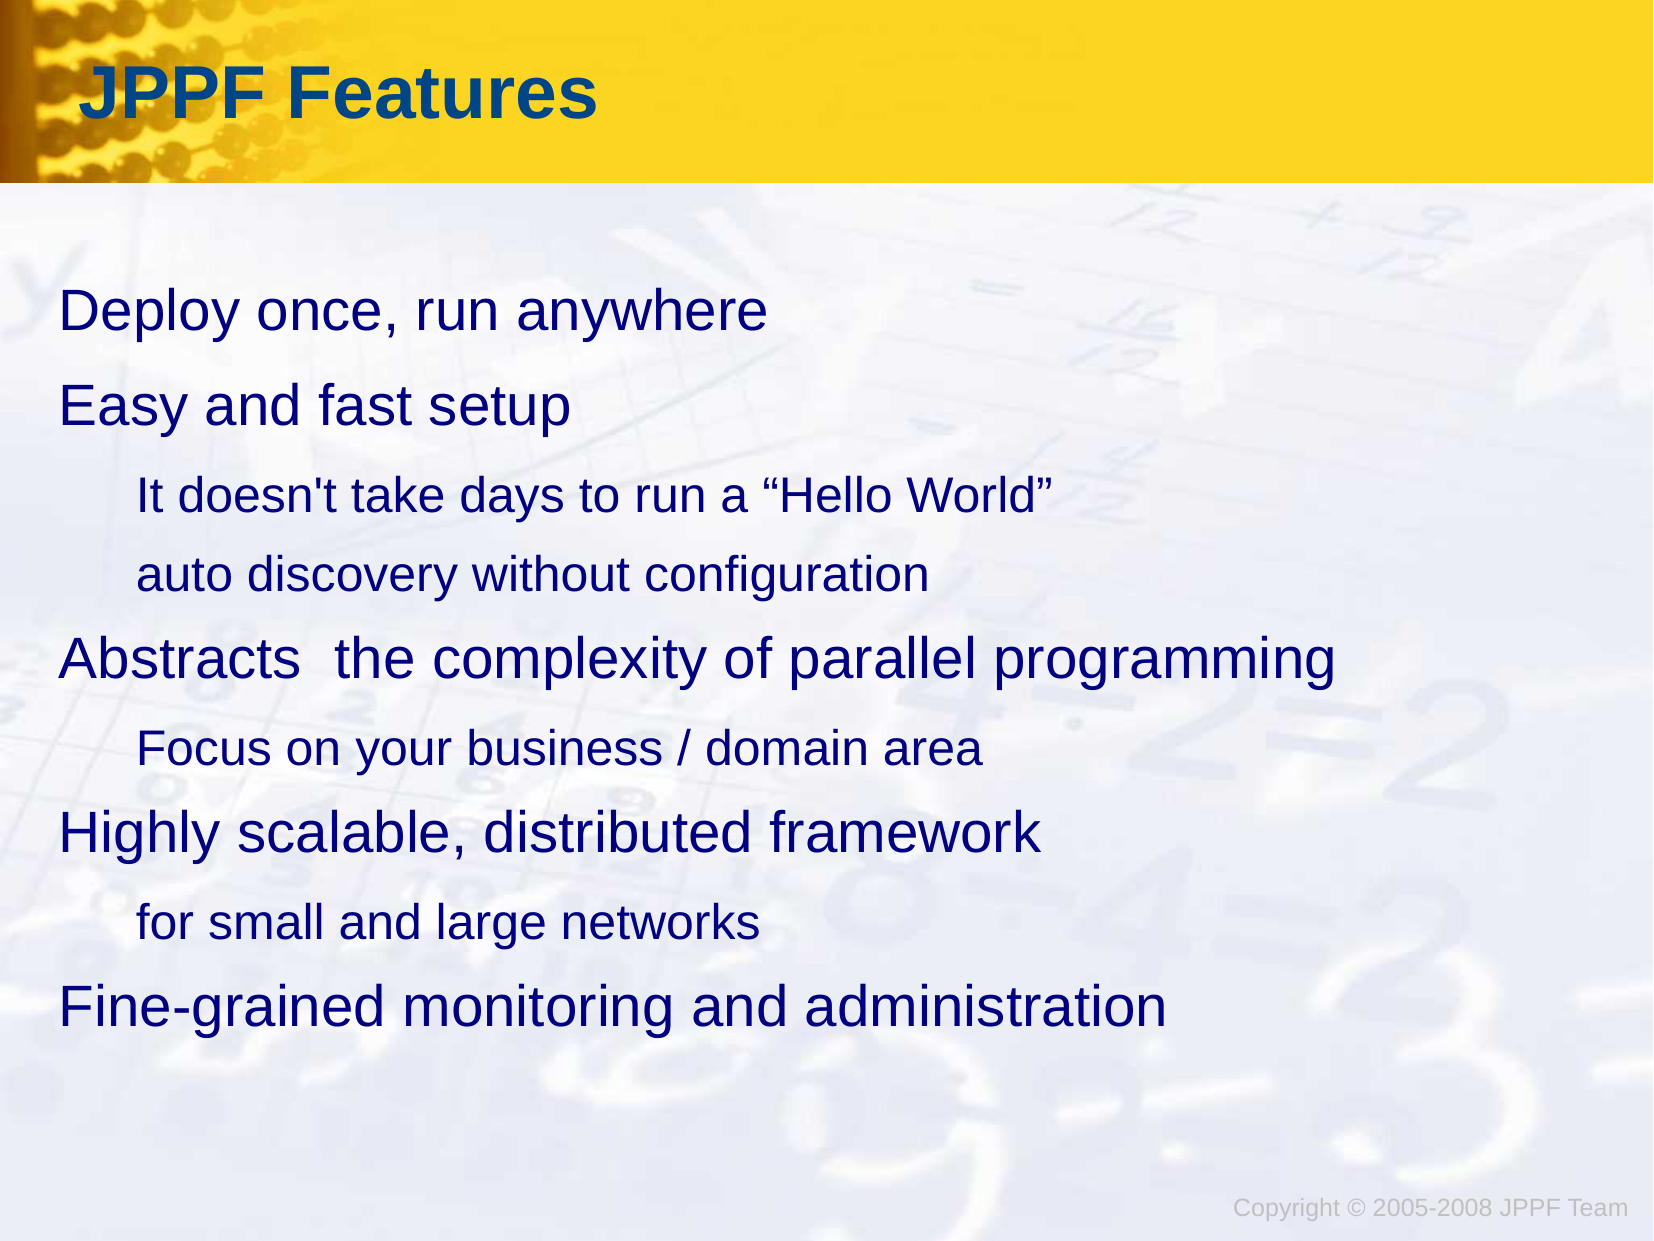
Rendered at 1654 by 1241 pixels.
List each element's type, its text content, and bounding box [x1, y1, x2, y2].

title JPPF Features [78, 17, 1567, 168]
picture [0, 0, 1654, 1241]
list Deploy once, run anywhere Easy and fast setup It doesn't take days to run a “Hello World” auto discovery without configuration Abstracts the complexity of parallel programming Focus on your business / domain area Highly scalable, distributed framework for small and large networks Fine-grained monitoring and administration [41, 277, 1529, 1161]
